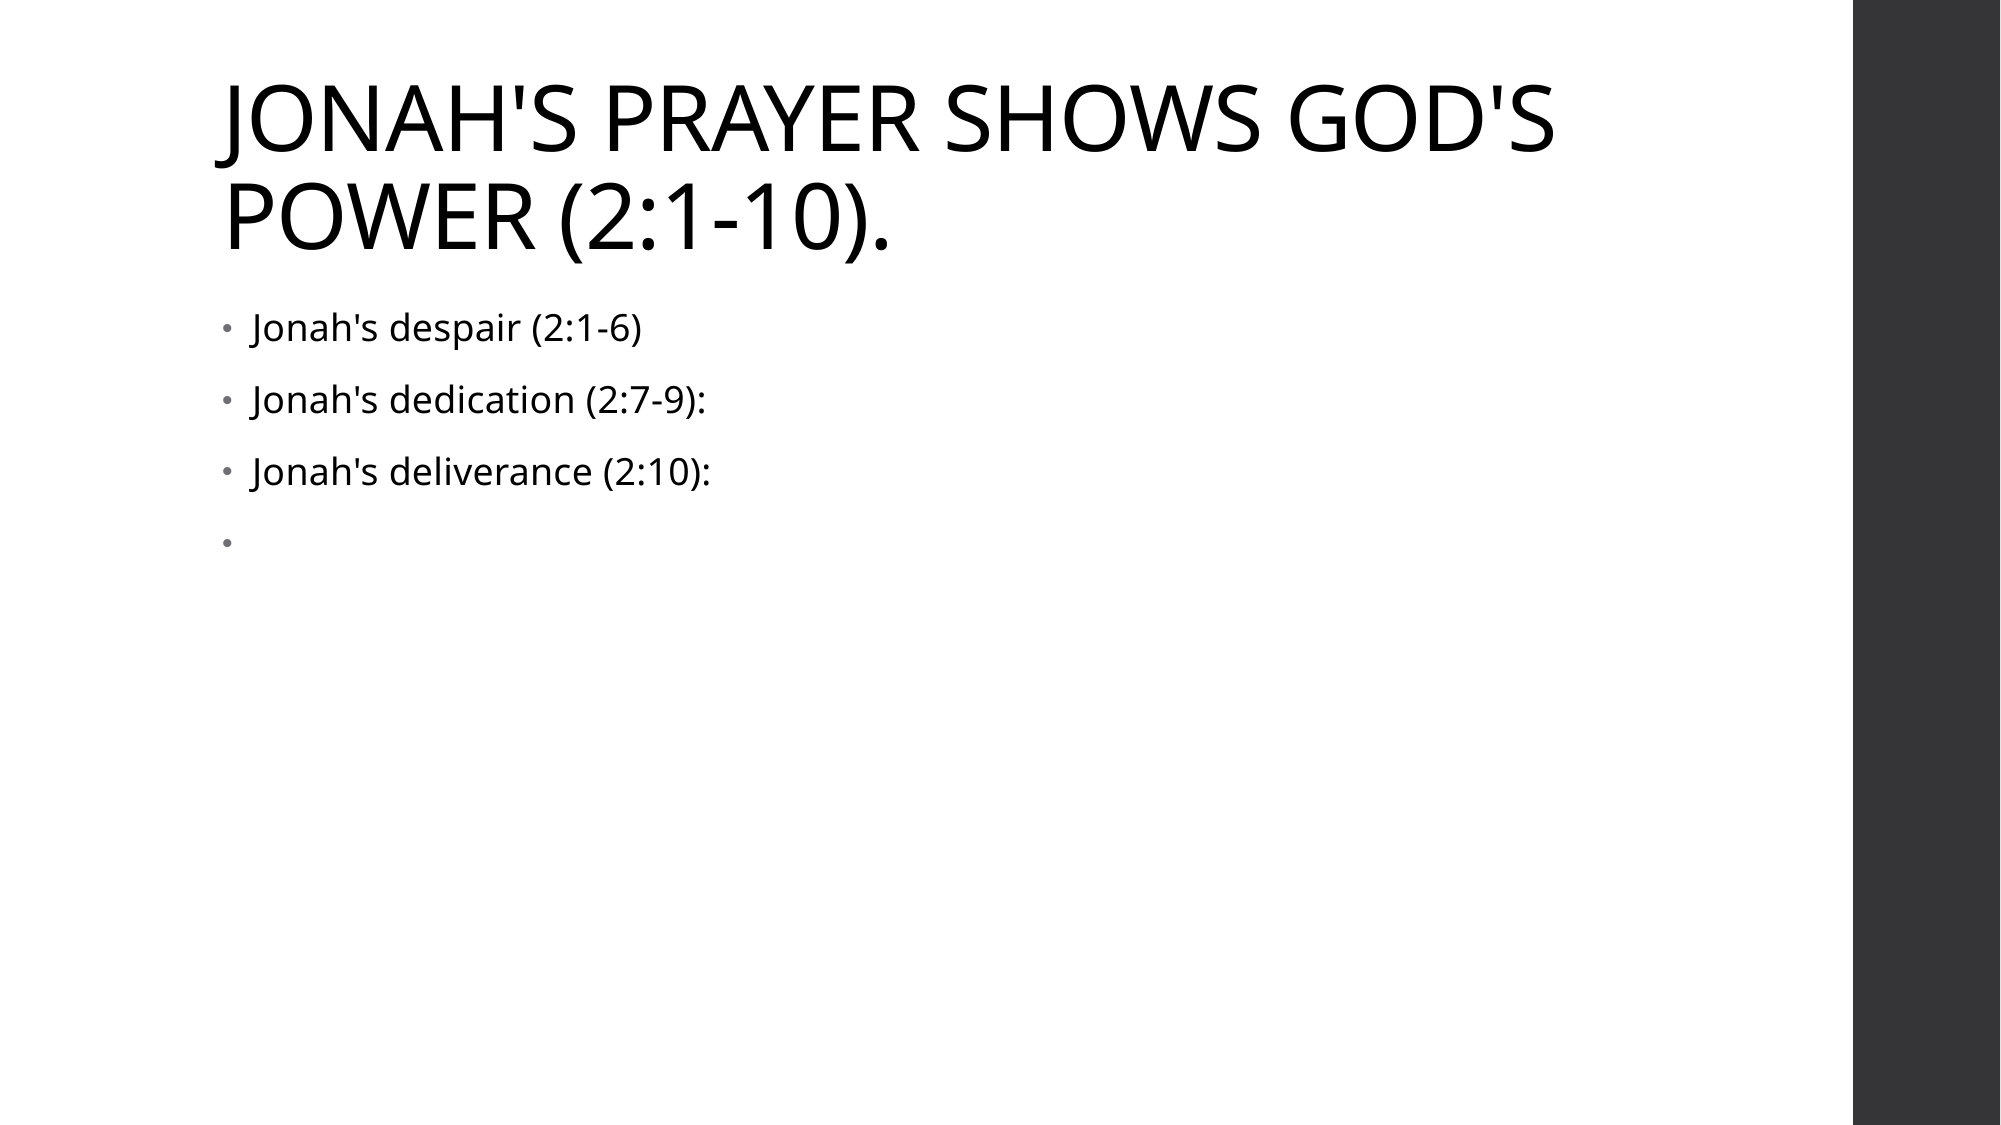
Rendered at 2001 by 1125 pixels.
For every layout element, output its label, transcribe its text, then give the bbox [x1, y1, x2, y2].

title JONAH'S PRAYER SHOWS GOD'S POWER (2:1-10). [206, 60, 1797, 278]
list Jonah's despair (2:1-6) Jonah's dedication (2:7-9): Jonah's deliverance (2:10): [206, 299, 1617, 1014]
